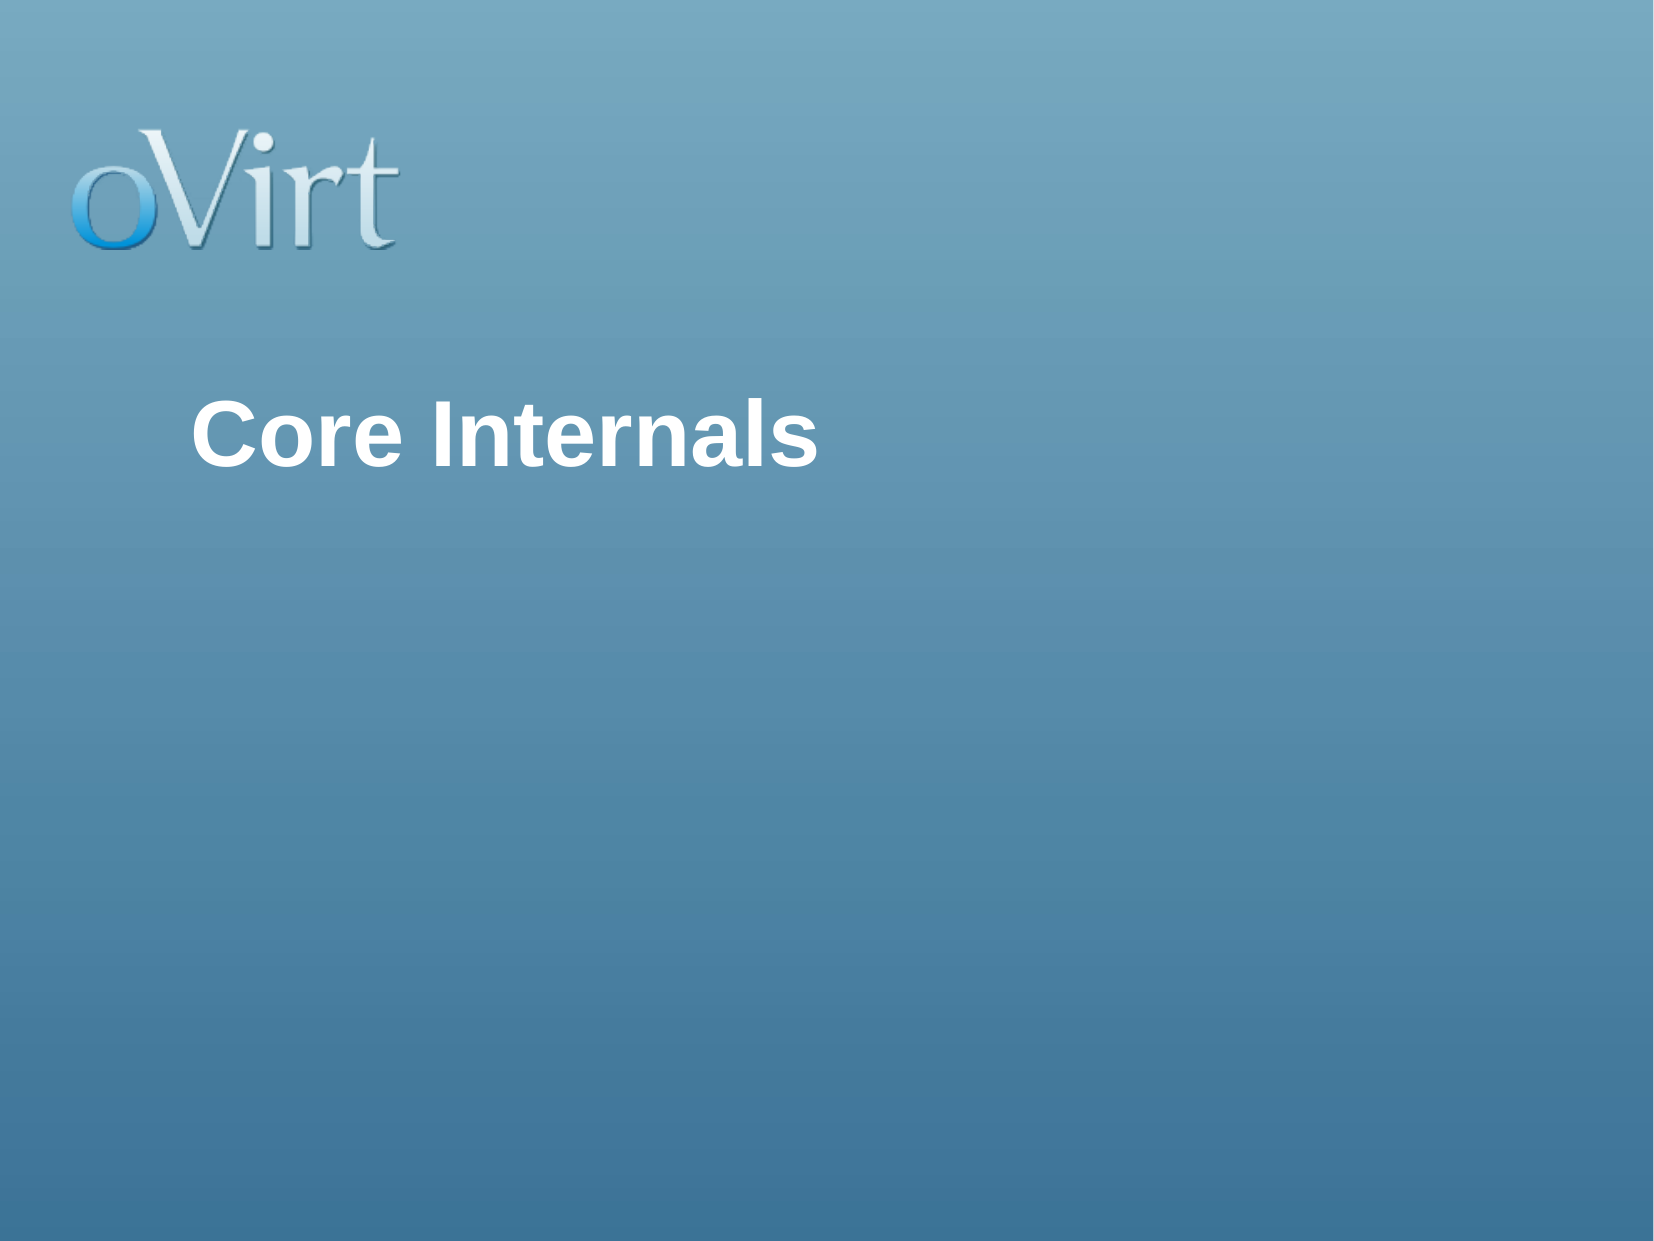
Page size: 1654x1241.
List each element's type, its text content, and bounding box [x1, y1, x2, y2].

text_box Core Internals [175, 374, 1549, 510]
picture [0, 0, 1654, 1241]
